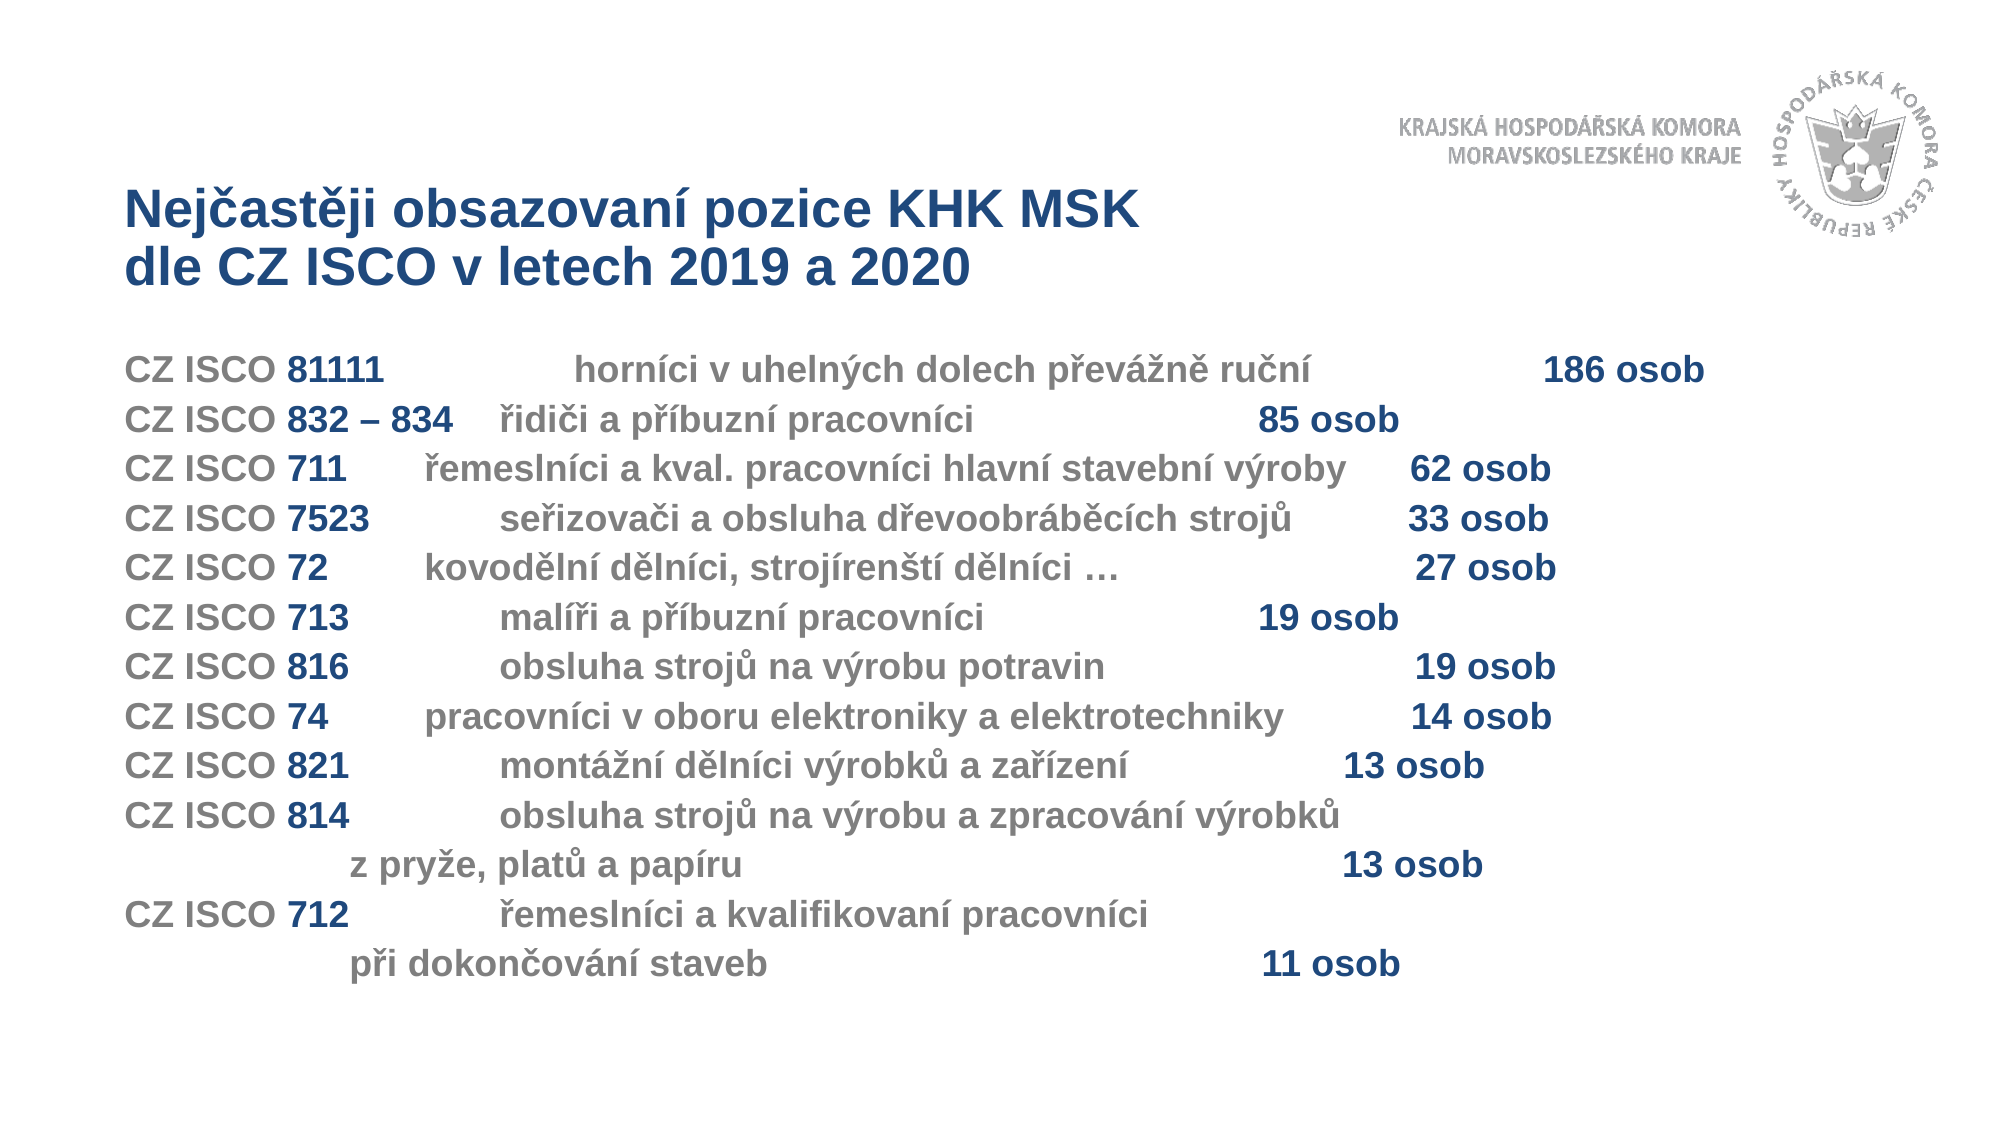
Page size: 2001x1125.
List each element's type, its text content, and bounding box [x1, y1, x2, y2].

title Nejčastěji obsazovaní pozice KHK MSK dle CZ ISCO v letech 2019 a 2020 [124, 117, 1401, 298]
list CZ ISCO 81111 horníci v uhelných dolech převážně ruční 186 osob CZ ISCO 832 – 834 řidiči a příbuzní pracovníci 85 osob CZ ISCO 711 řemeslníci a kval. pracovníci hlavní stavební výroby 62 osob CZ ISCO 7523 seřizovači a obsluha dřevoobráběcích strojů 33 osob CZ ISCO 72 kovodělní dělníci, strojírenští dělníci … 27 osob CZ ISCO 713 malíři a příbuzní pracovníci 19 osob CZ ISCO 816 obsluha strojů na výrobu potravin 19 osob CZ ISCO 74 pracovníci v oboru elektroniky a elektrotechniky 14 osob CZ ISCO 821 montážní dělníci výrobků a zařízení 13 osob CZ ISCO 814 obsluha strojů na výrobu a zpracování výrobků z pryže, platů a papíru 13 osob CZ ISCO 712 řemeslníci a kvalifikovaní pracovníci při dokončování staveb 11 osob [124, 340, 1863, 1017]
